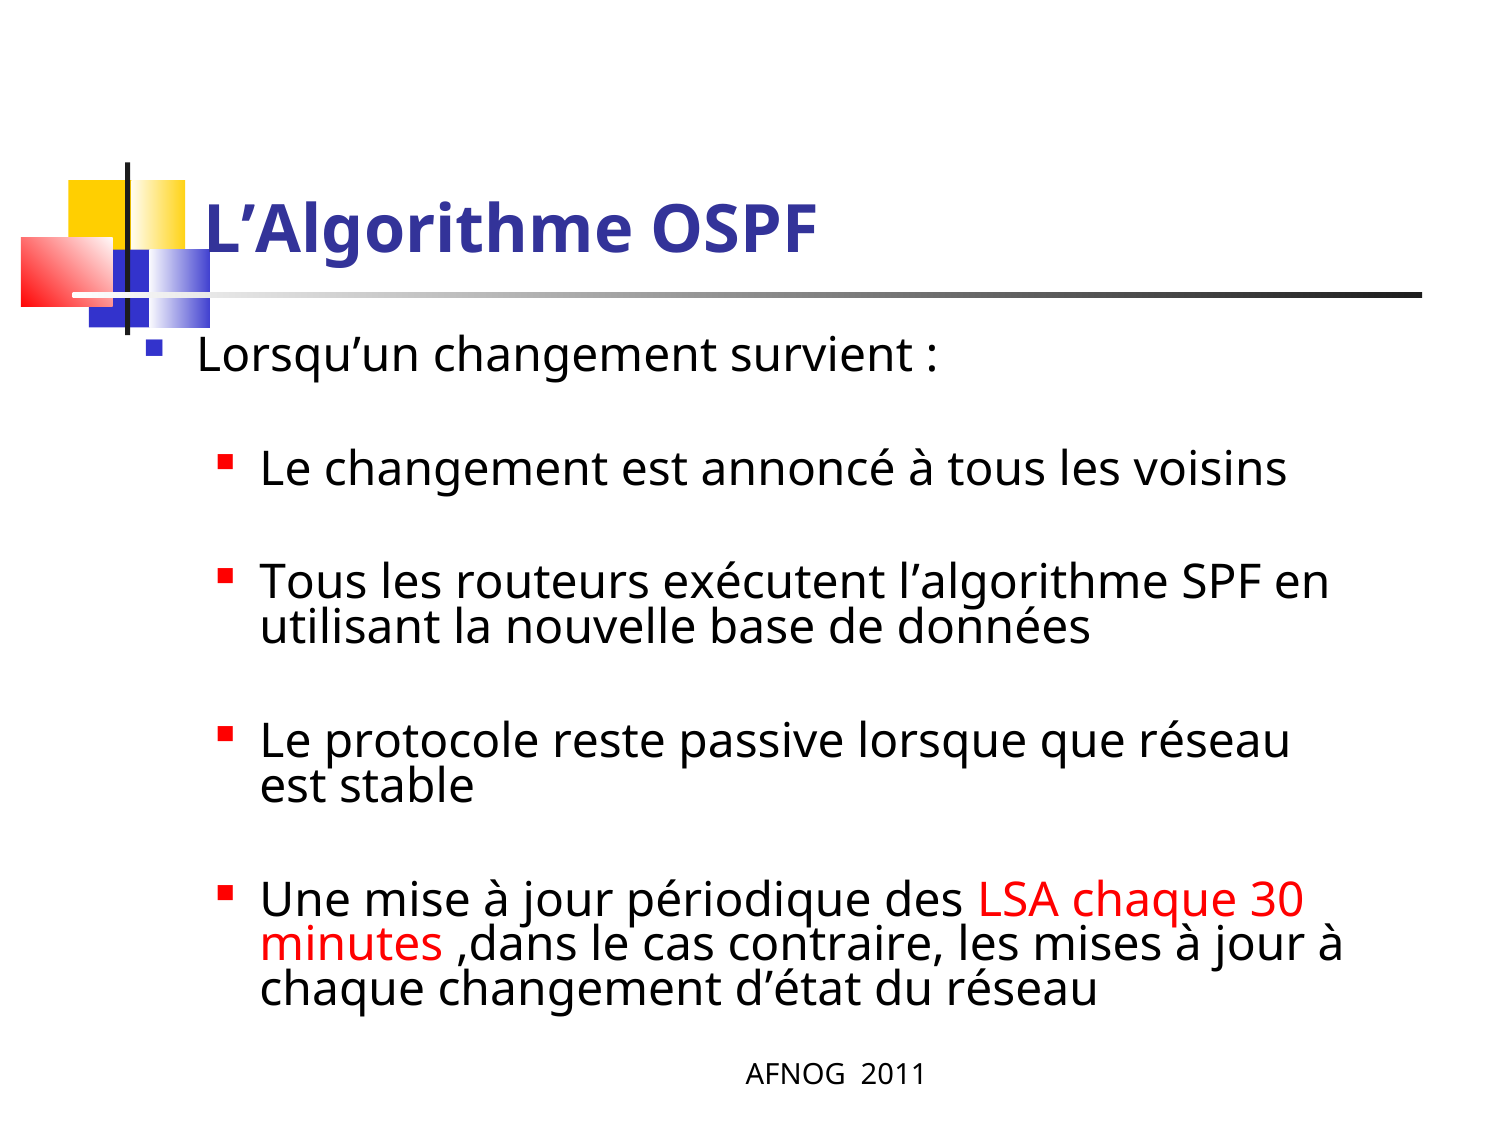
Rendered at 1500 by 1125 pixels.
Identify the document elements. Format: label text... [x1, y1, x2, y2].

text_box AFNOG 2011 [599, 1029, 1074, 1099]
title L’Algorithme OSPF [188, 80, 1235, 276]
list Lorsqu’un changement survient : Le changement est annoncé à tous les voisins Tous les routeurs exécutent l’algorithme SPF en utilisant la nouvelle base de données Le protocole reste passive lorsque que réseau est stable Une mise à jour périodique des LSA chaque 30 minutes ,dans le cas contraire, les mises à jour à chaque changement d’état du réseau [128, 328, 1371, 1029]
